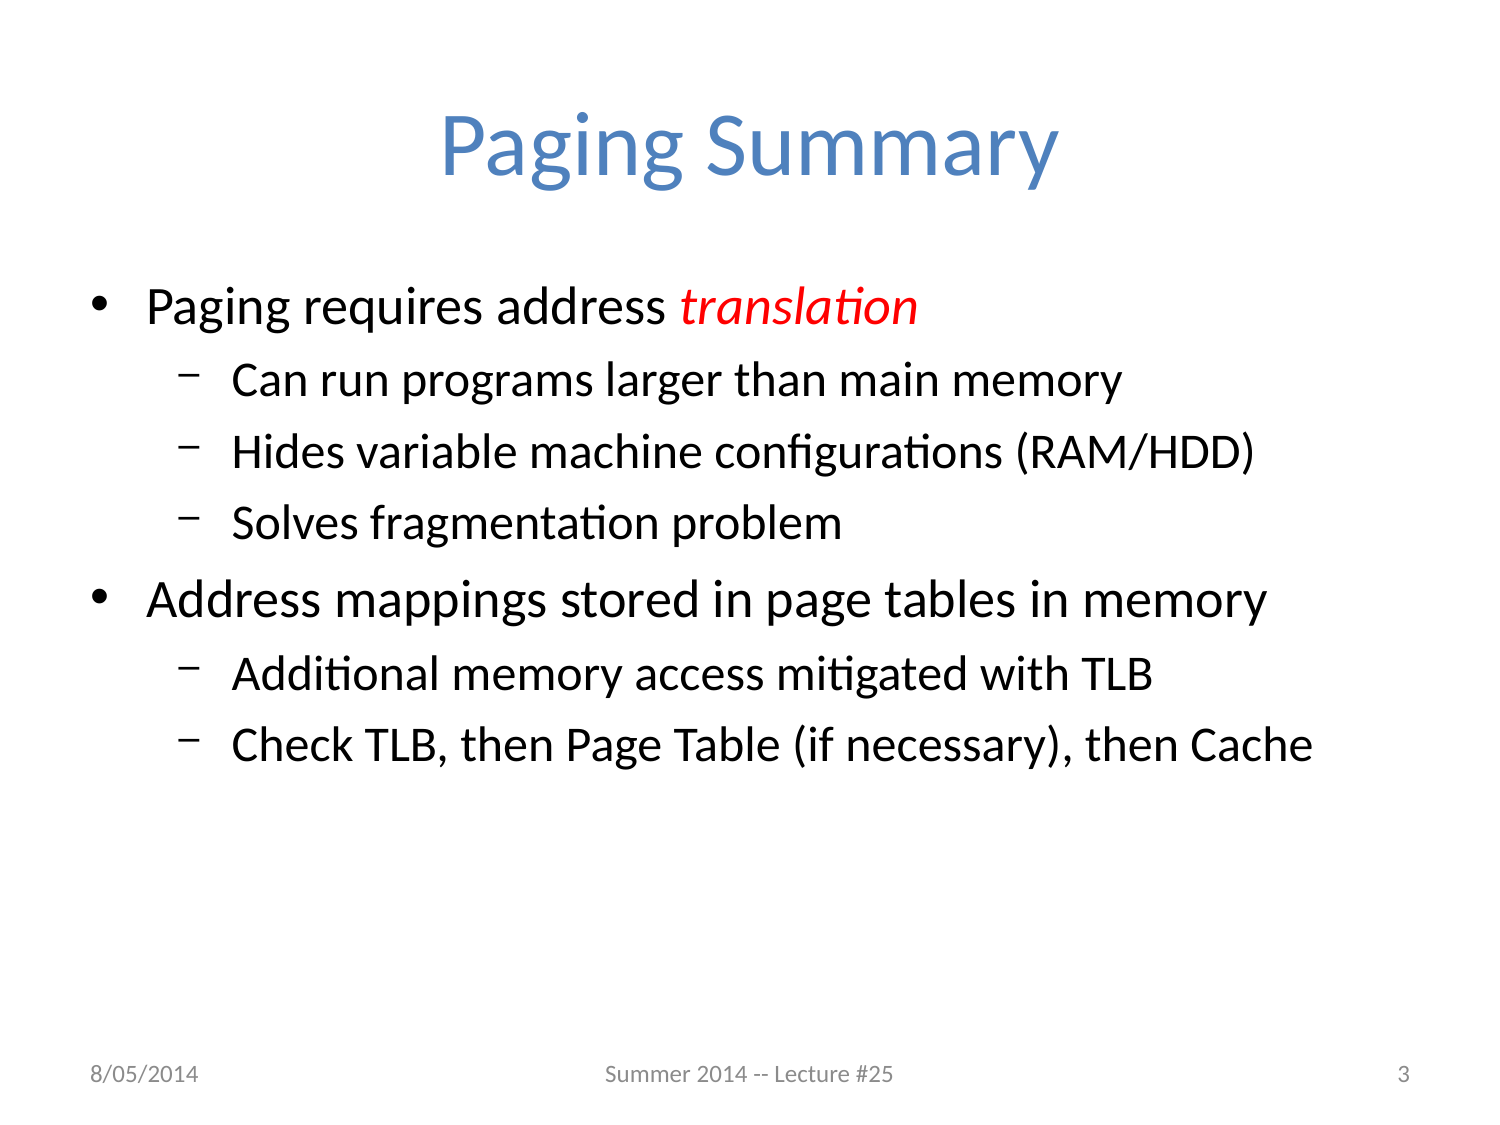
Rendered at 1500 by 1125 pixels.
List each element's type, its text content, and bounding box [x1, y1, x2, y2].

title Paging Summary [75, 45, 1425, 233]
footer Summer 2014 -- Lecture #25 [512, 1042, 988, 1103]
list Paging requires address translation Can run programs larger than main memory Hides variable machine configurations (RAM/HDD) Solves fragmentation problem Address mappings stored in page tables in memory Additional memory access mitigated with TLB Check TLB, then Page Table (if necessary), then Cache [75, 262, 1425, 1073]
slide_number <number> [1074, 1042, 1425, 1103]
slide_number 8/05/2014 [75, 1042, 425, 1103]
